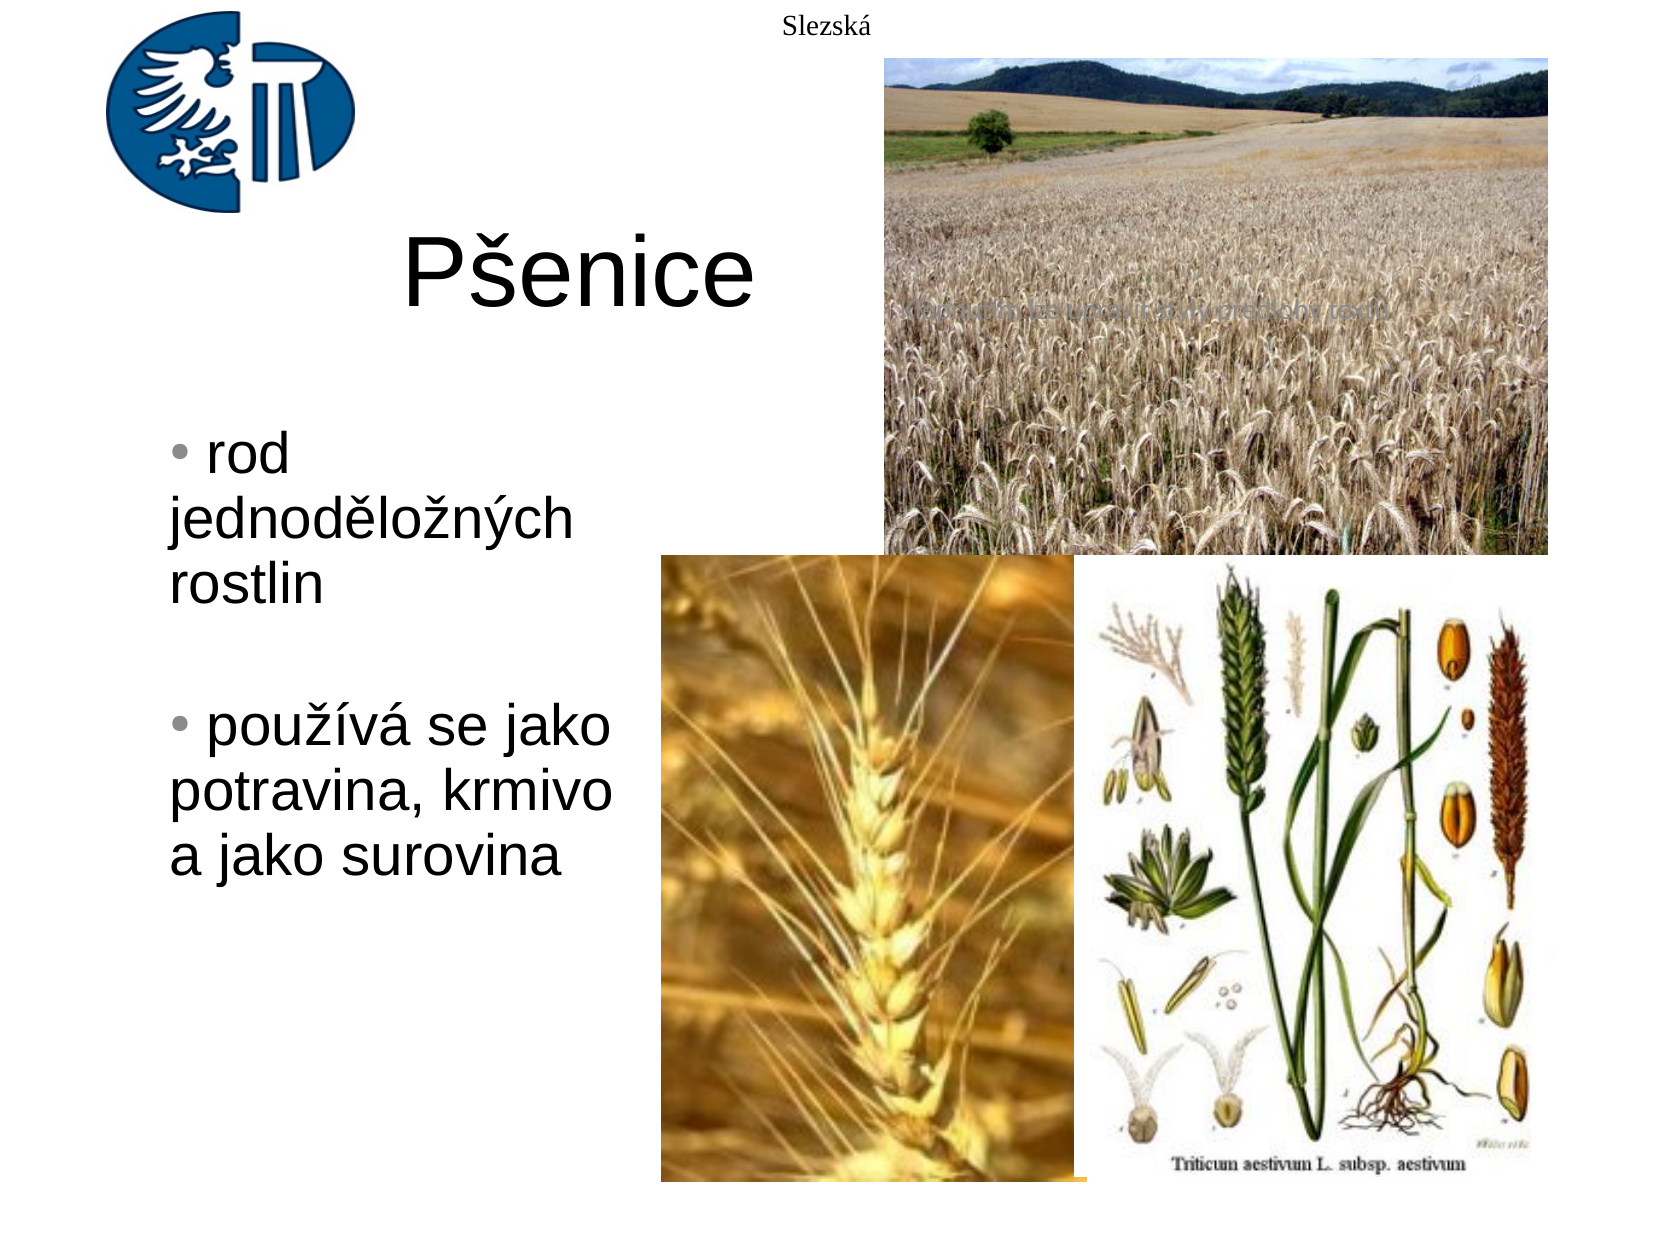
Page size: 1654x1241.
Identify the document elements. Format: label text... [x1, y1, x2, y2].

picture [661, 58, 1585, 1182]
text_box rod jednoděložných rostlin používá se jako potravina, krmivo a jako surovina [154, 413, 638, 1137]
picture [106, 11, 355, 106]
title Pšenice [35, 106, 884, 438]
